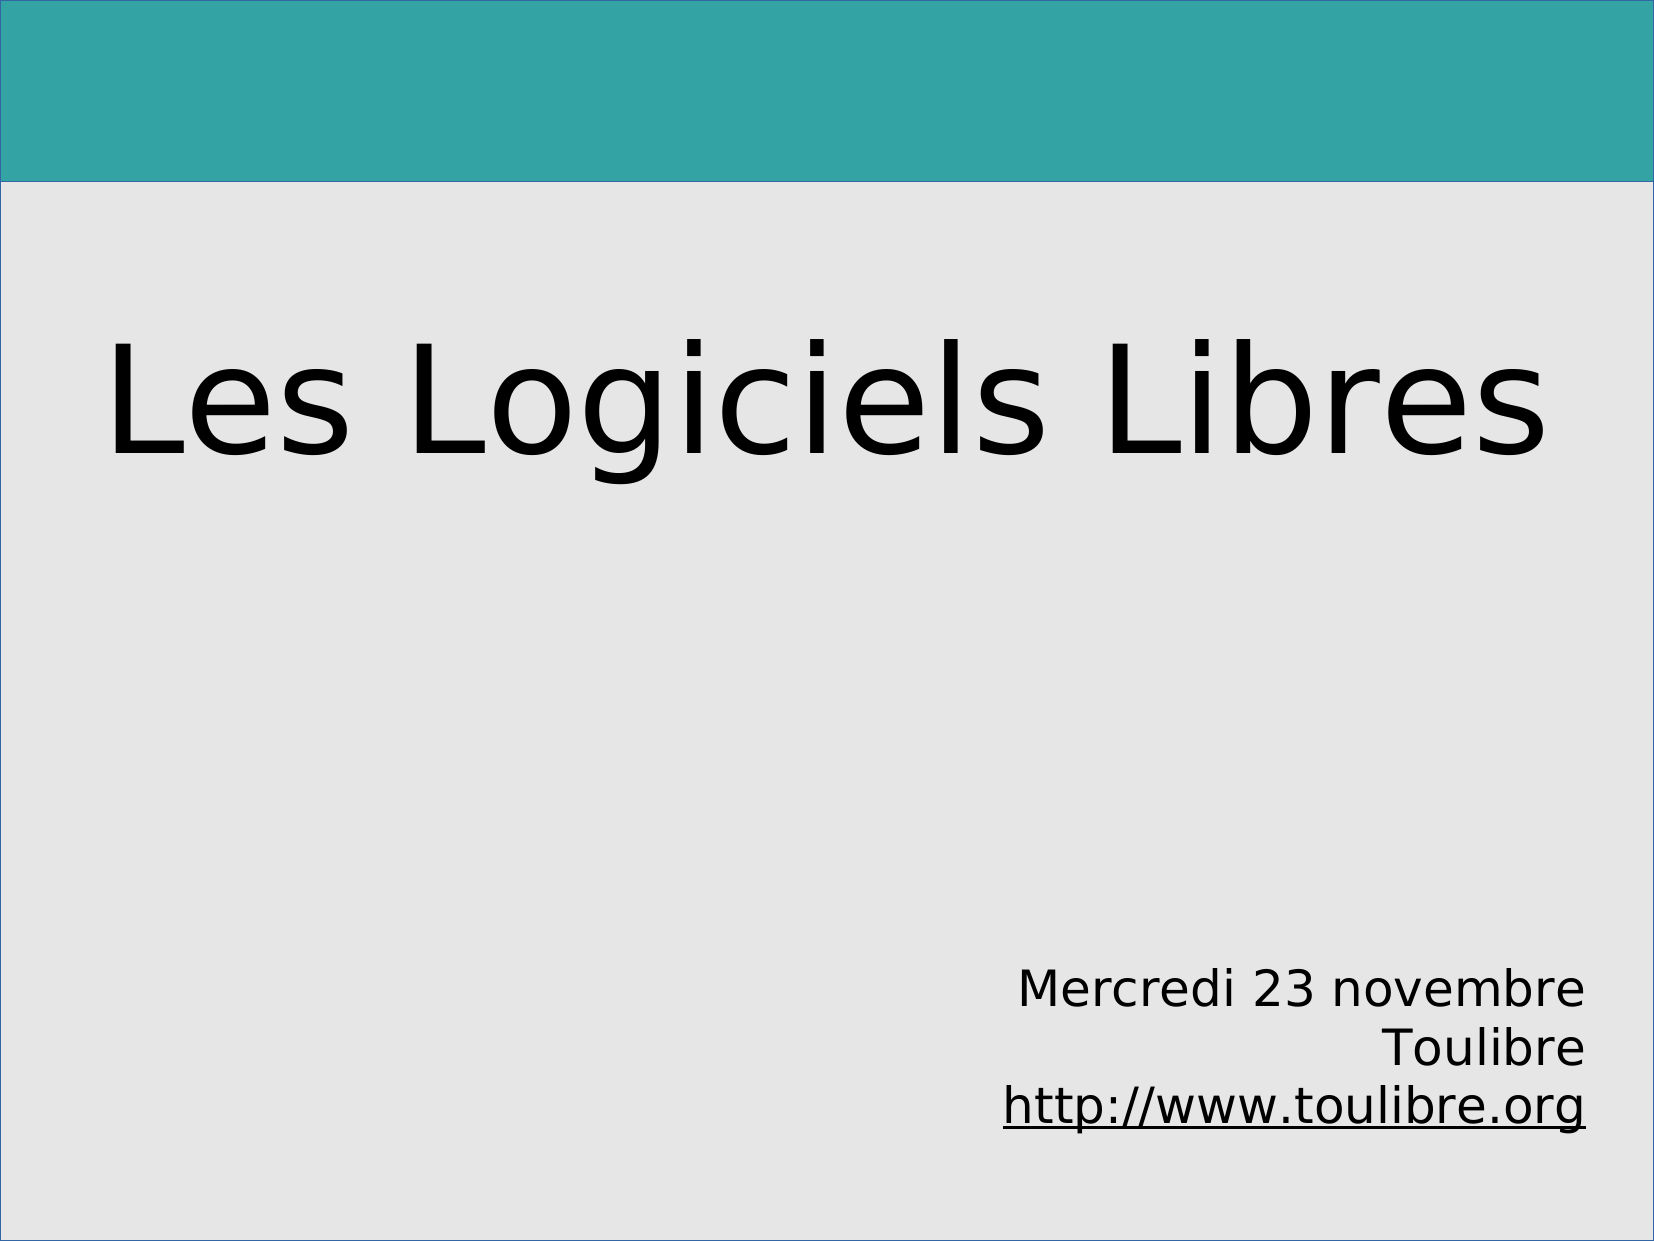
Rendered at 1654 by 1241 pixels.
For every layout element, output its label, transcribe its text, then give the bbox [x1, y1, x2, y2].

text_box Les Logiciels Libres [0, 306, 1654, 497]
text_box Mercredi 23 novembre Toulibre http://www.toulibre.org [61, 952, 1601, 1143]
